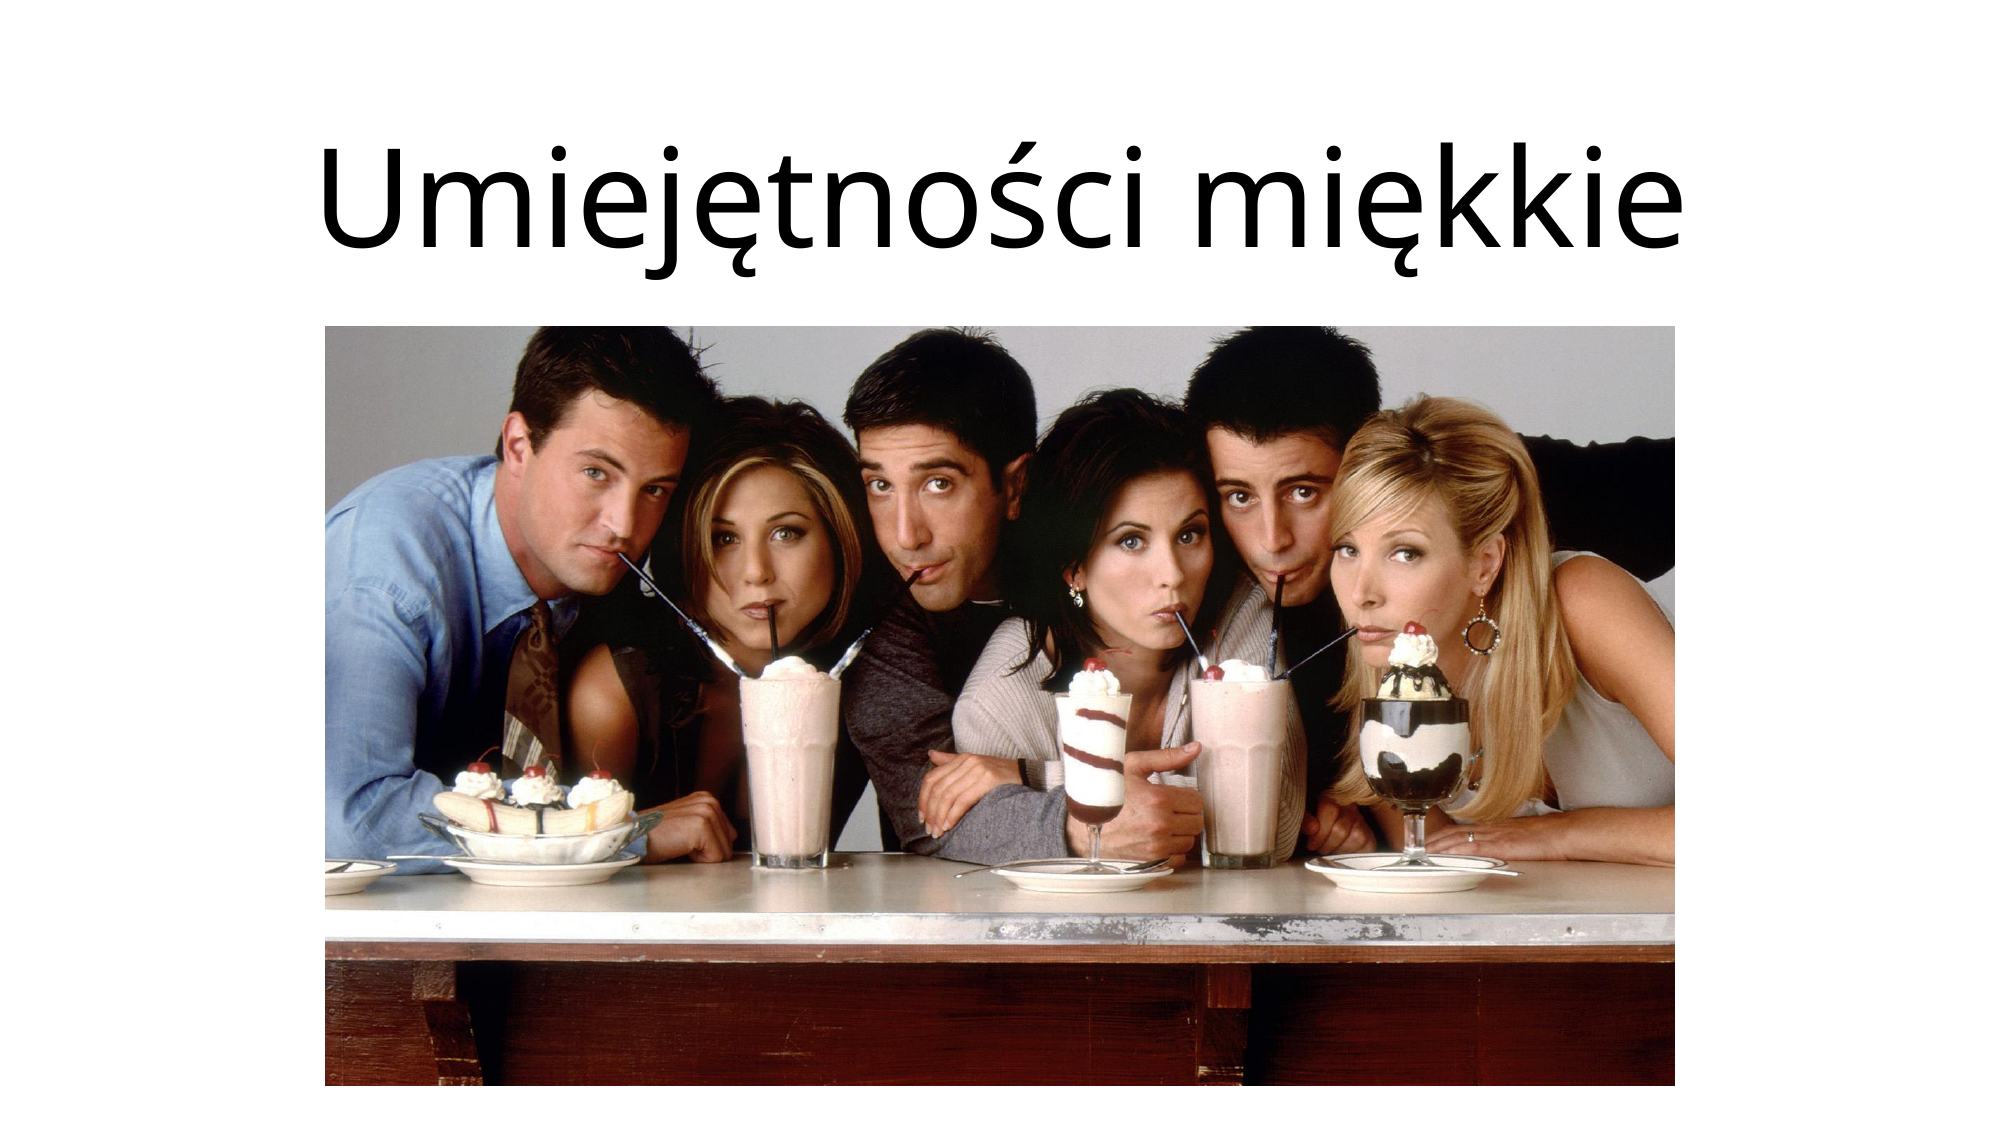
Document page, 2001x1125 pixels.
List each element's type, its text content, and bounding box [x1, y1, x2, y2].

title Umiejętności miękkie [0, 0, 2000, 285]
picture [325, 327, 1675, 1086]
